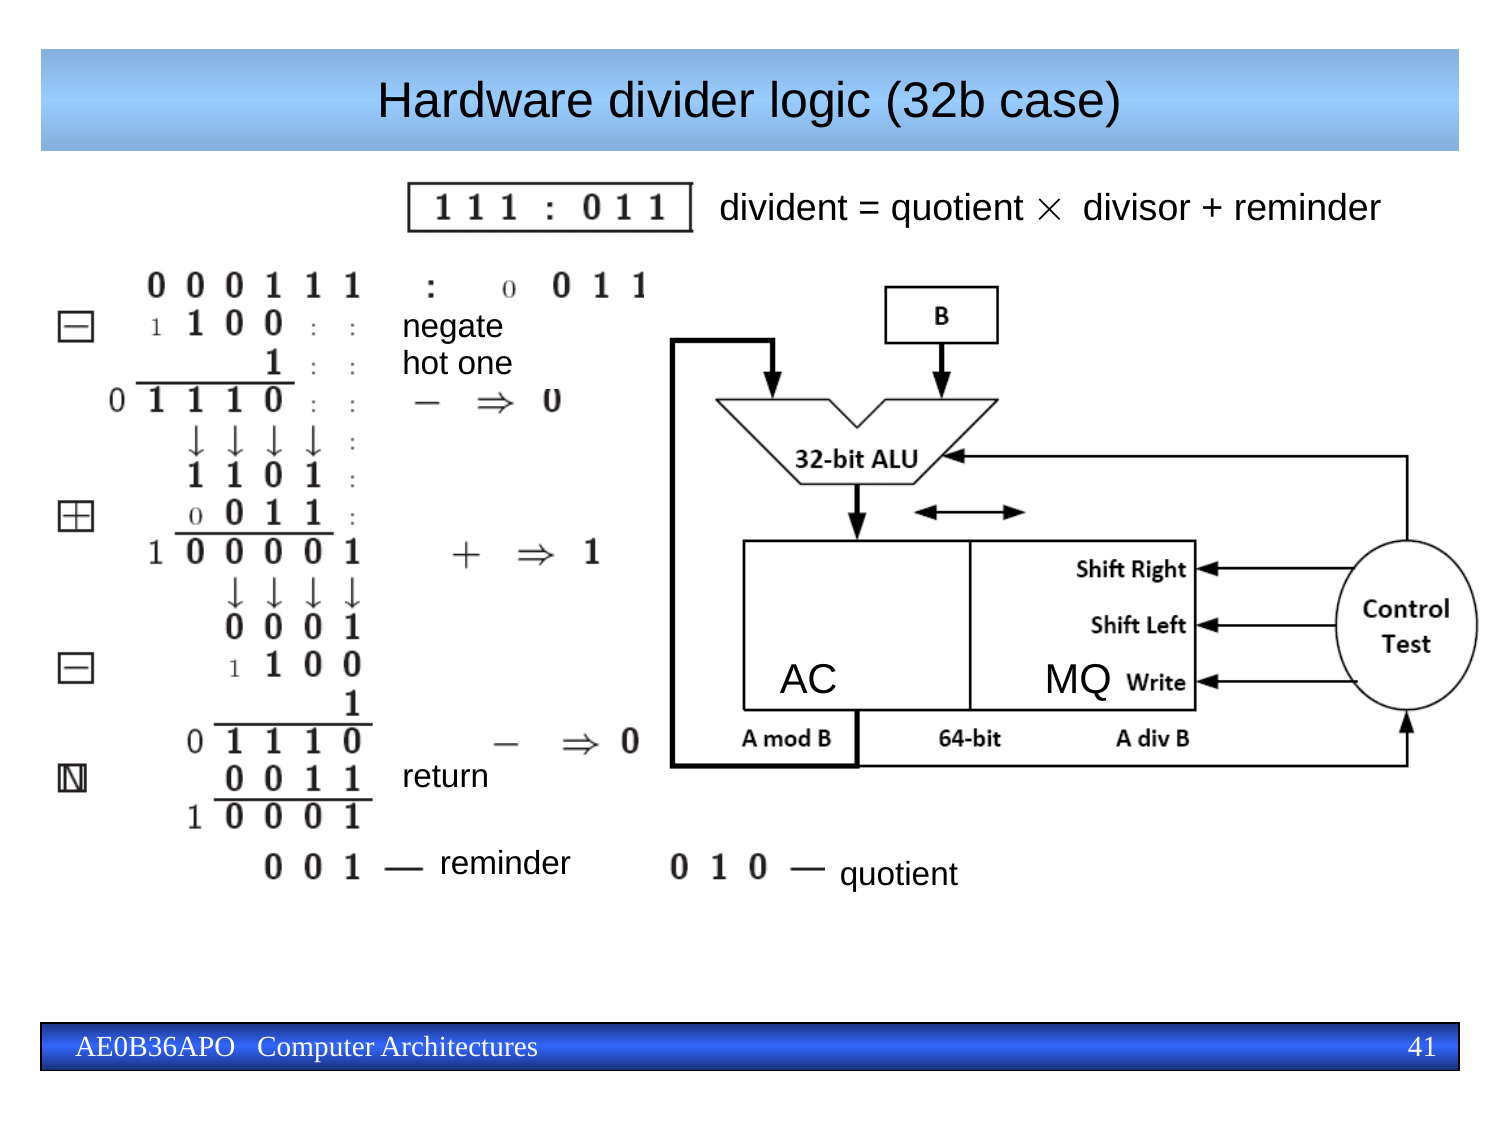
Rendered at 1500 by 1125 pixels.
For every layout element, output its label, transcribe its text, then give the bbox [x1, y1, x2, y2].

text_box reminder [424, 837, 588, 890]
text_box AC MQ [750, 644, 1184, 711]
text_box quotient [825, 848, 988, 901]
text_box return [387, 750, 550, 802]
title Hardware divider logic (32b case) [41, 49, 1459, 151]
text_box divident = quotient  divisor + reminder [691, 175, 1450, 237]
picture [35, 175, 1500, 891]
text_box negate hot one [387, 299, 638, 389]
